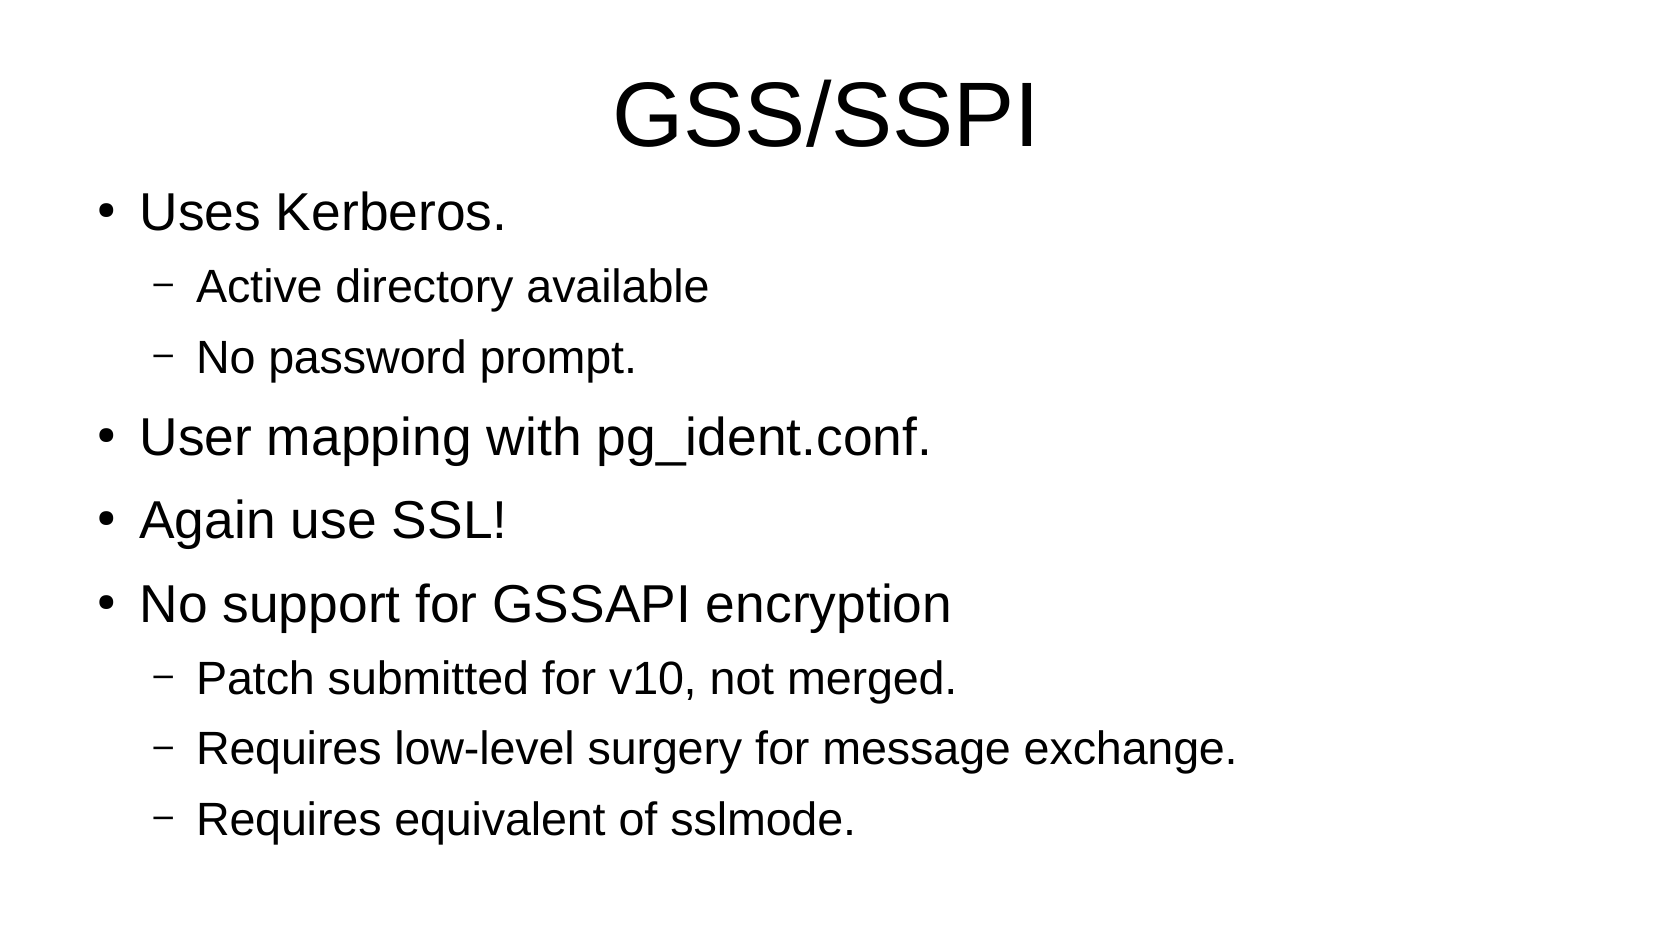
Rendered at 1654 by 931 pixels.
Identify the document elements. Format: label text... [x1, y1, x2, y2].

list Uses Kerberos. Active directory available No password prompt. User mapping with pg_ident.conf. Again use SSL! No support for GSSAPI encryption Patch submitted for v10, not merged. Requires low-level surgery for message exchange. Requires equivalent of sslmode. [82, 182, 1571, 850]
title GSS/SSPI [82, 37, 1571, 182]
